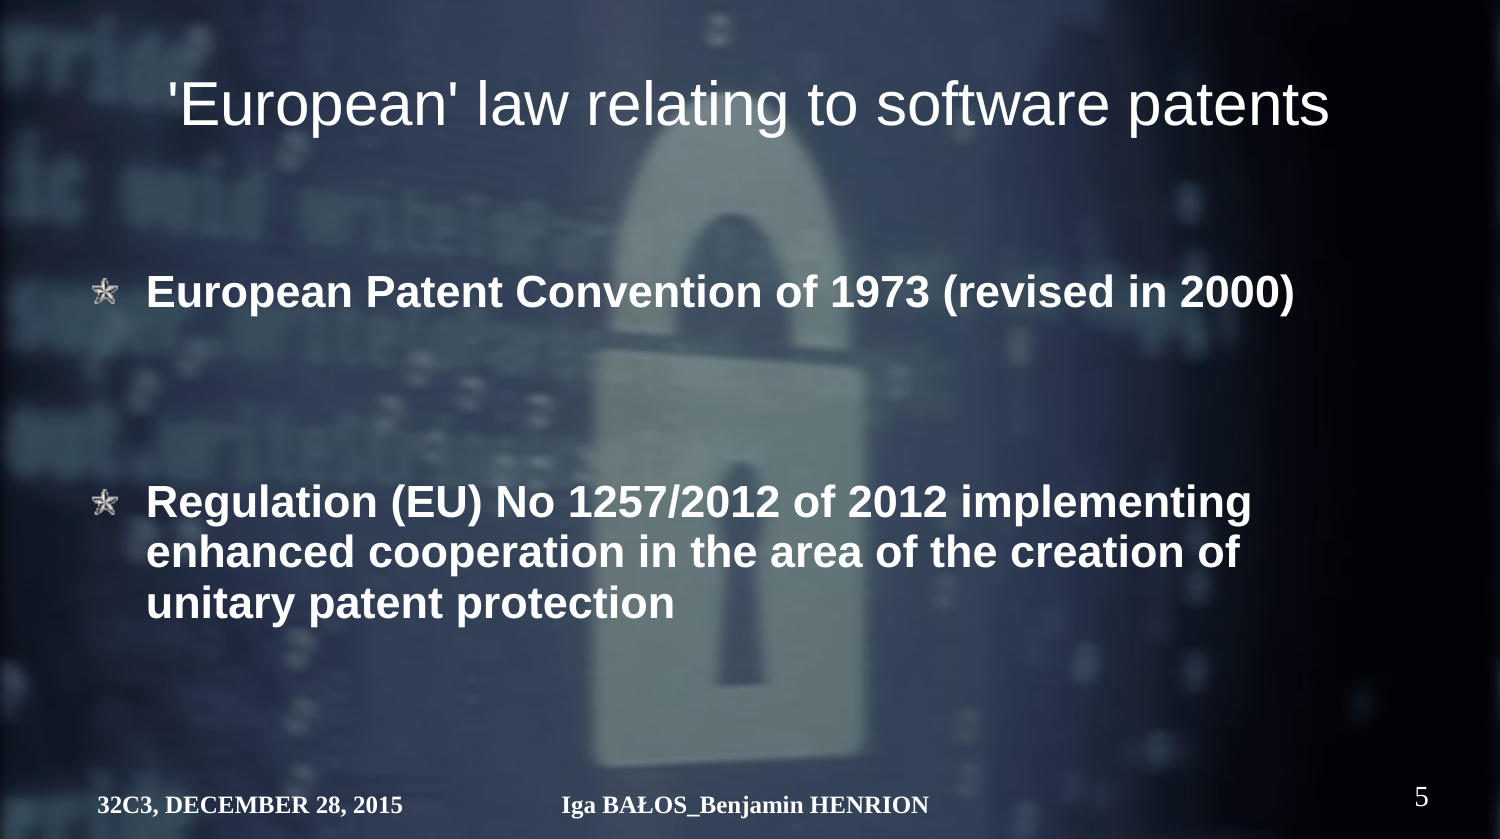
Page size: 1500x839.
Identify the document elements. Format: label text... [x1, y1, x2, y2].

picture [0, 0, 1500, 839]
list European Patent Convention of 1973 (revised in 2000) Regulation (EU) No 1257/2012 of 2012 implementing enhanced cooperation in the area of the creation of unitary patent protection [74, 196, 1395, 839]
title 'European' law relating to software patents [74, 33, 1425, 174]
